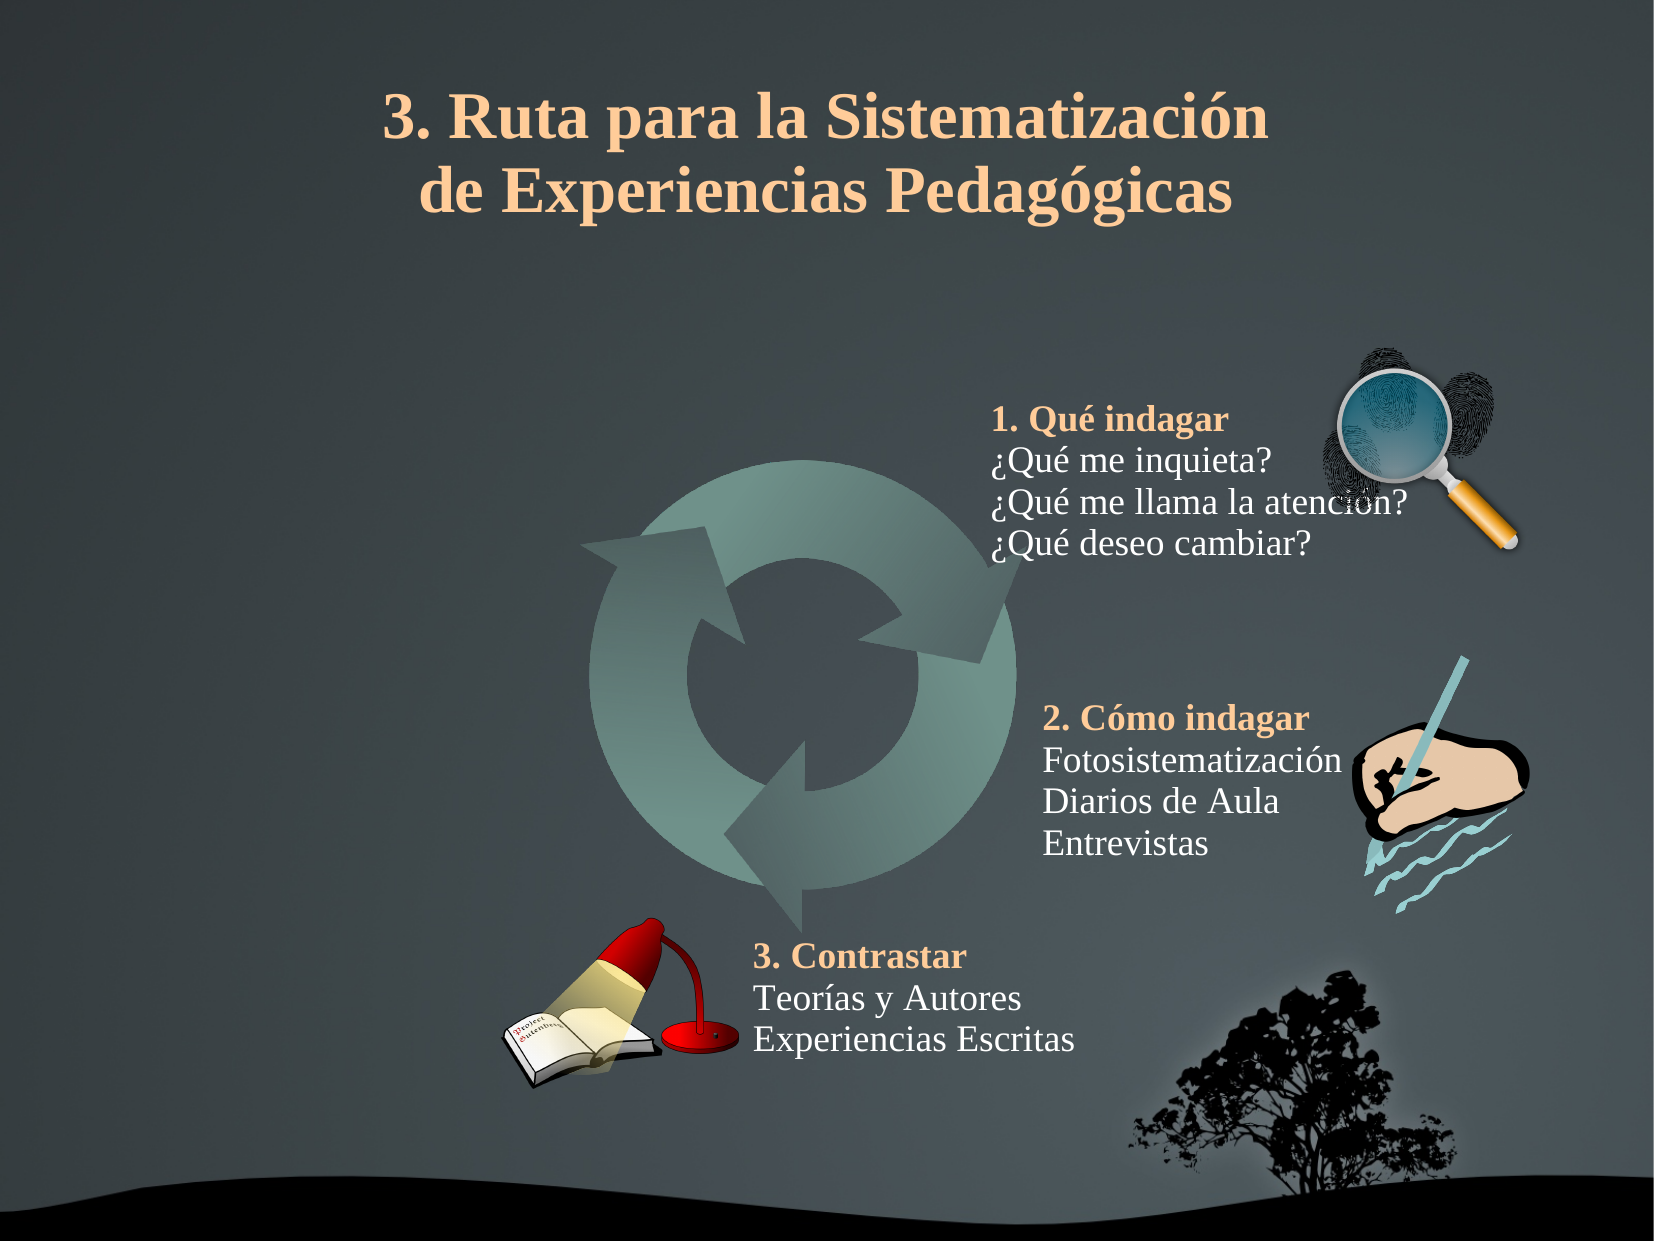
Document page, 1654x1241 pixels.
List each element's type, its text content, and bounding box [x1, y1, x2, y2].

text_box 1. Qué indagar ¿Qué me inquieta? ¿Qué me llama la atención? ¿Qué deseo cambiar? [975, 390, 1311, 572]
text_box 3. Contrastar Teorías y Autores Experiencias Escritas [739, 927, 1091, 1068]
title 3. Ruta para la Sistematización de Experiencias Pedagógicas [82, 49, 1571, 257]
text_box 2. Cómo indagar Fotosistematización Diarios de Aula Entrevistas [1027, 689, 1352, 871]
picture [0, 0, 1654, 1241]
